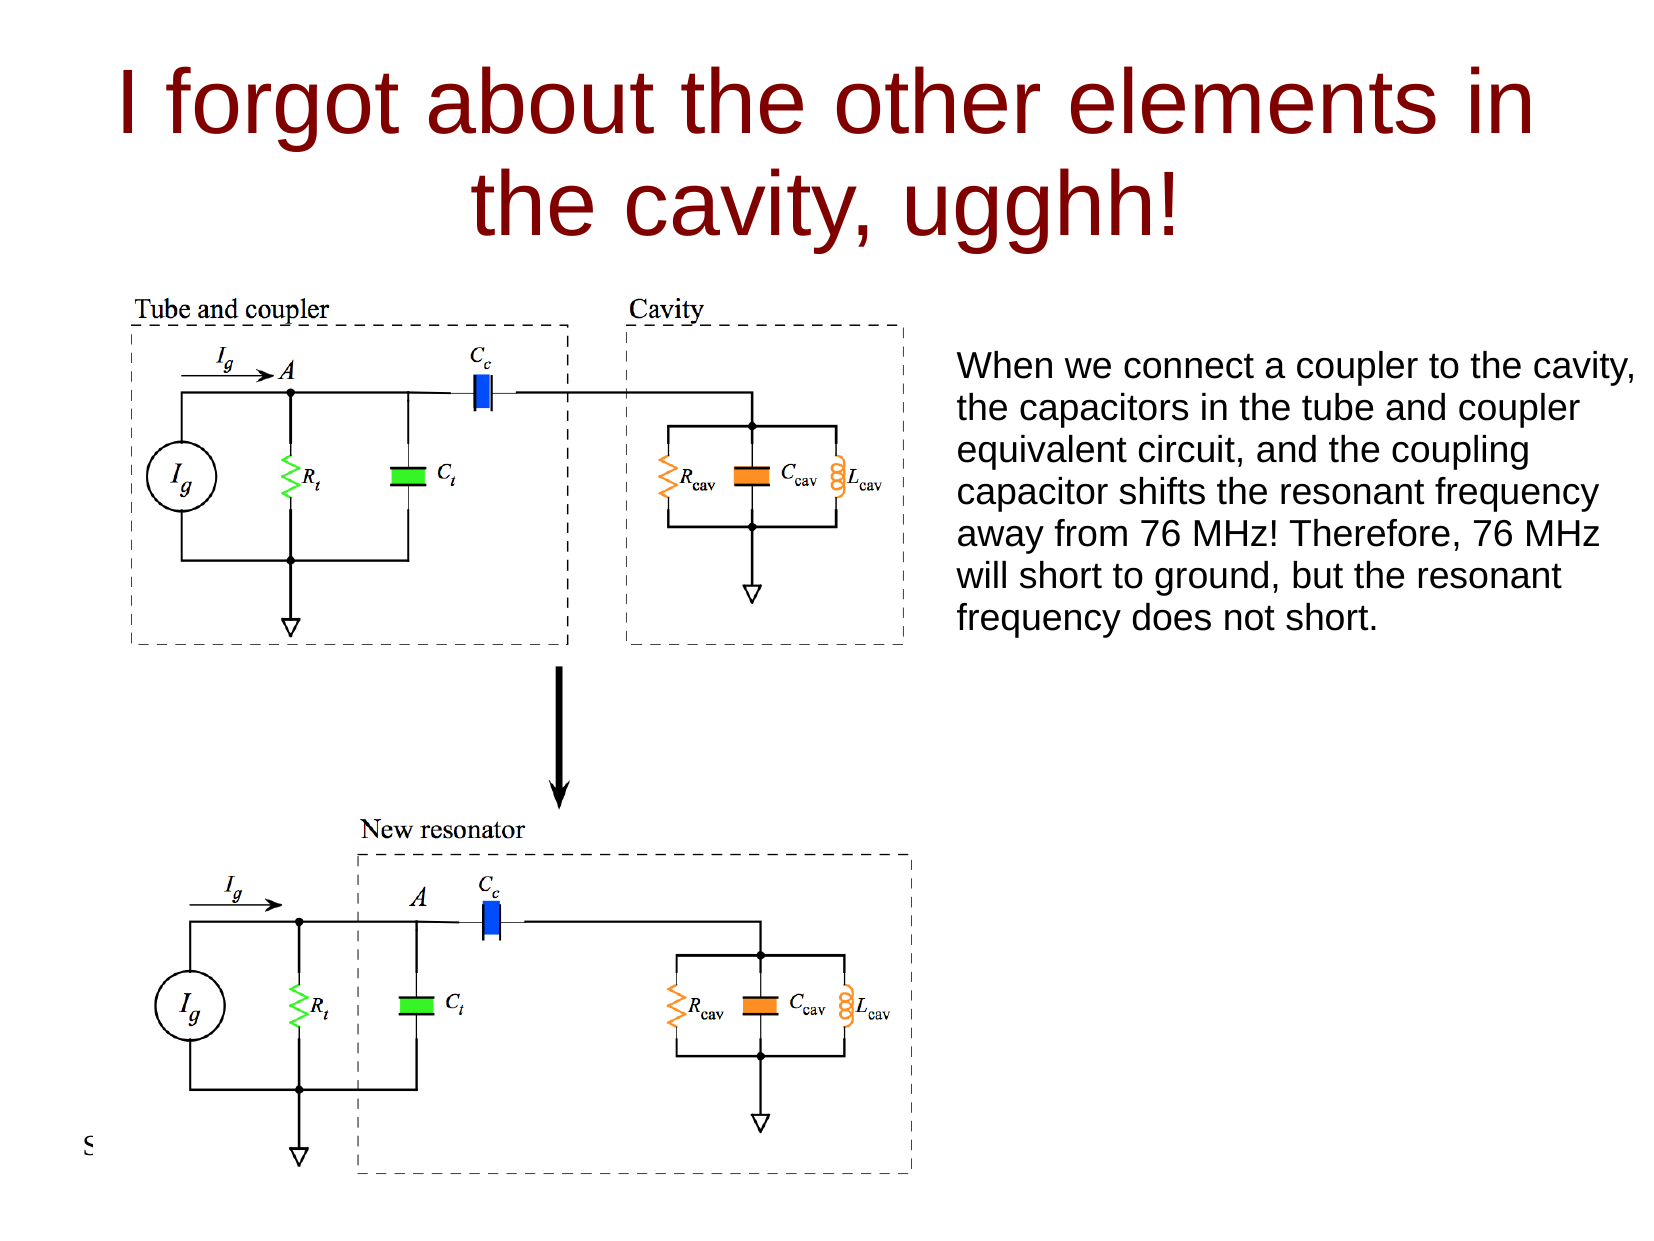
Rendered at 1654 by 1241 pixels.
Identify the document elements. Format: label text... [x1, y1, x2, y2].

picture [93, 266, 942, 1197]
text_box When we connect a coupler to the cavity, the capacitors in the tube and coupler equivalent circuit, and the coupling capacitor shifts the resonant frequency away from 76 MHz! Therefore, 76 MHz will short to ground, but the resonant frequency does not short. [941, 337, 1653, 841]
title I forgot about the other elements in the cavity, ugghh! [82, 49, 1571, 257]
